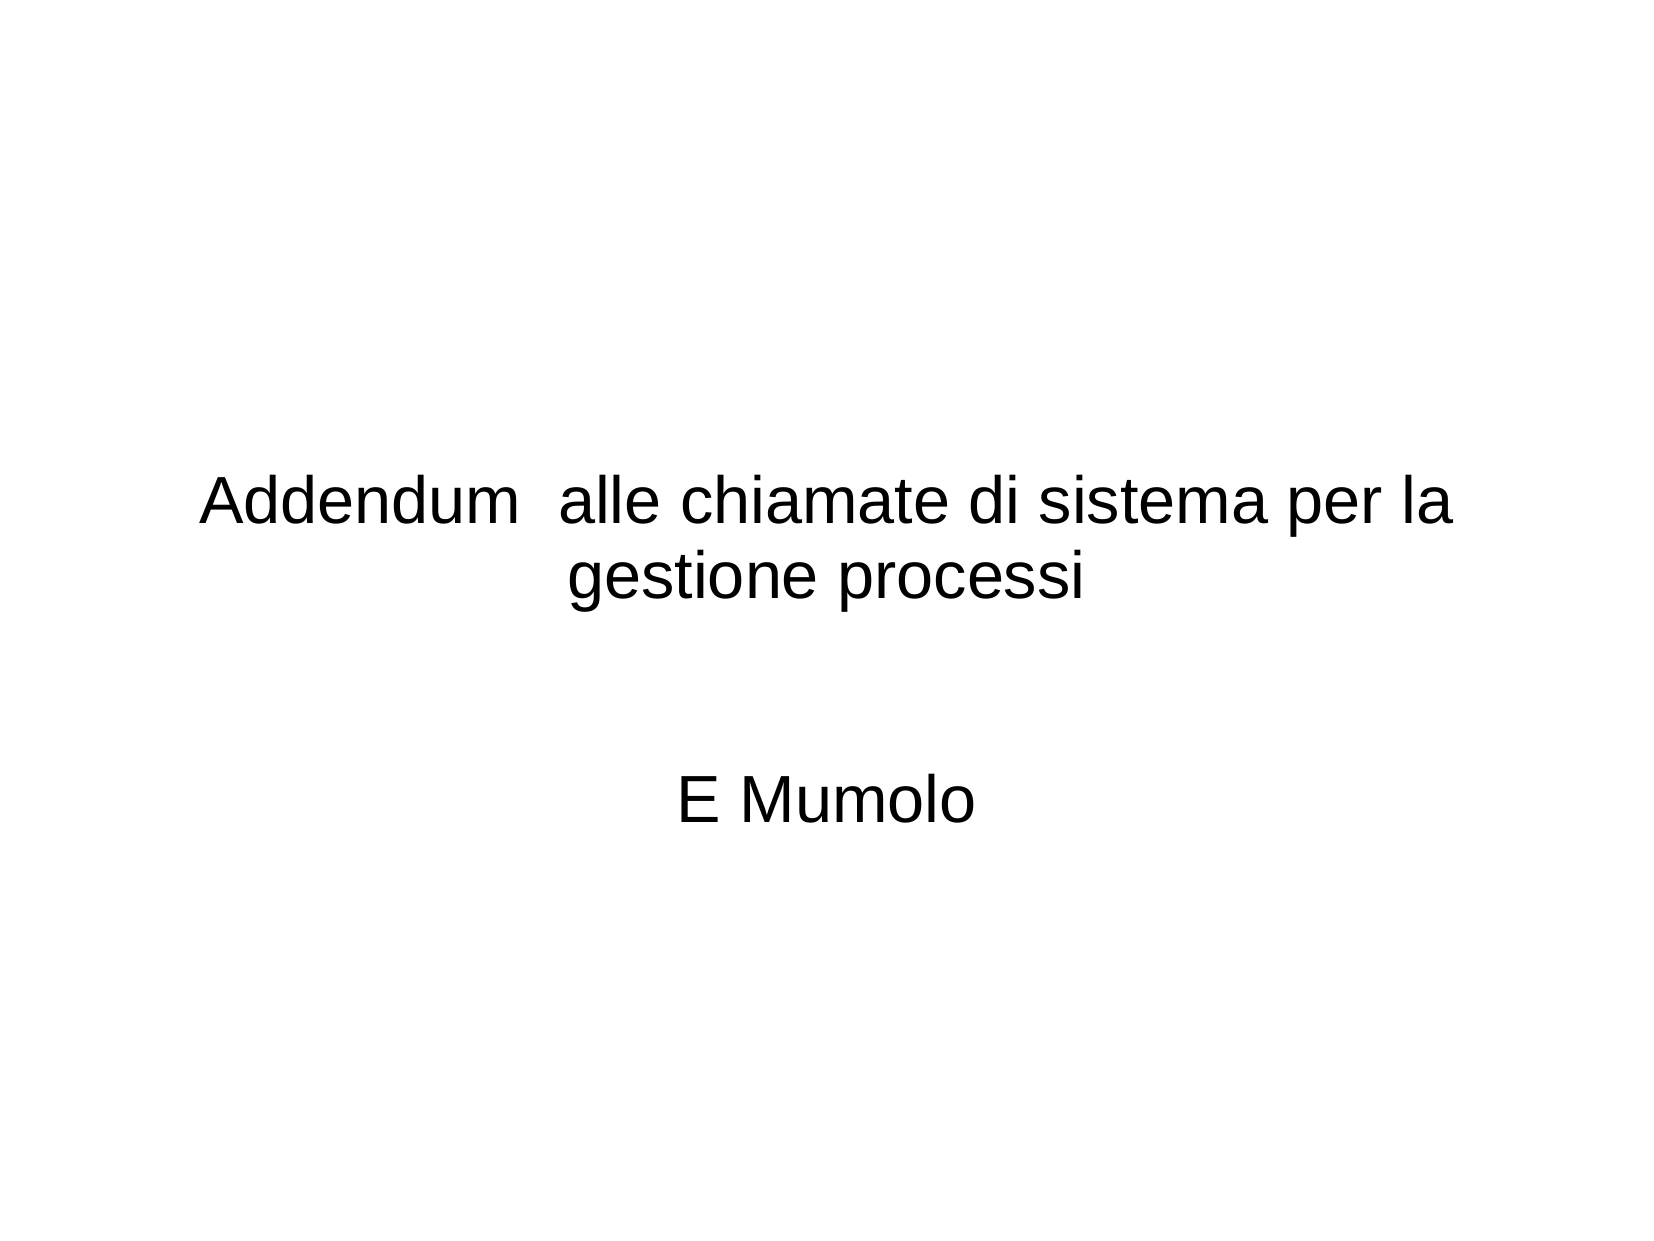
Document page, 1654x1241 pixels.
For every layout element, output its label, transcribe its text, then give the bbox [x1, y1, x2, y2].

subtitle Addendum alle chiamate di sistema per la gestione processi E Mumolo [82, 290, 1571, 1010]
